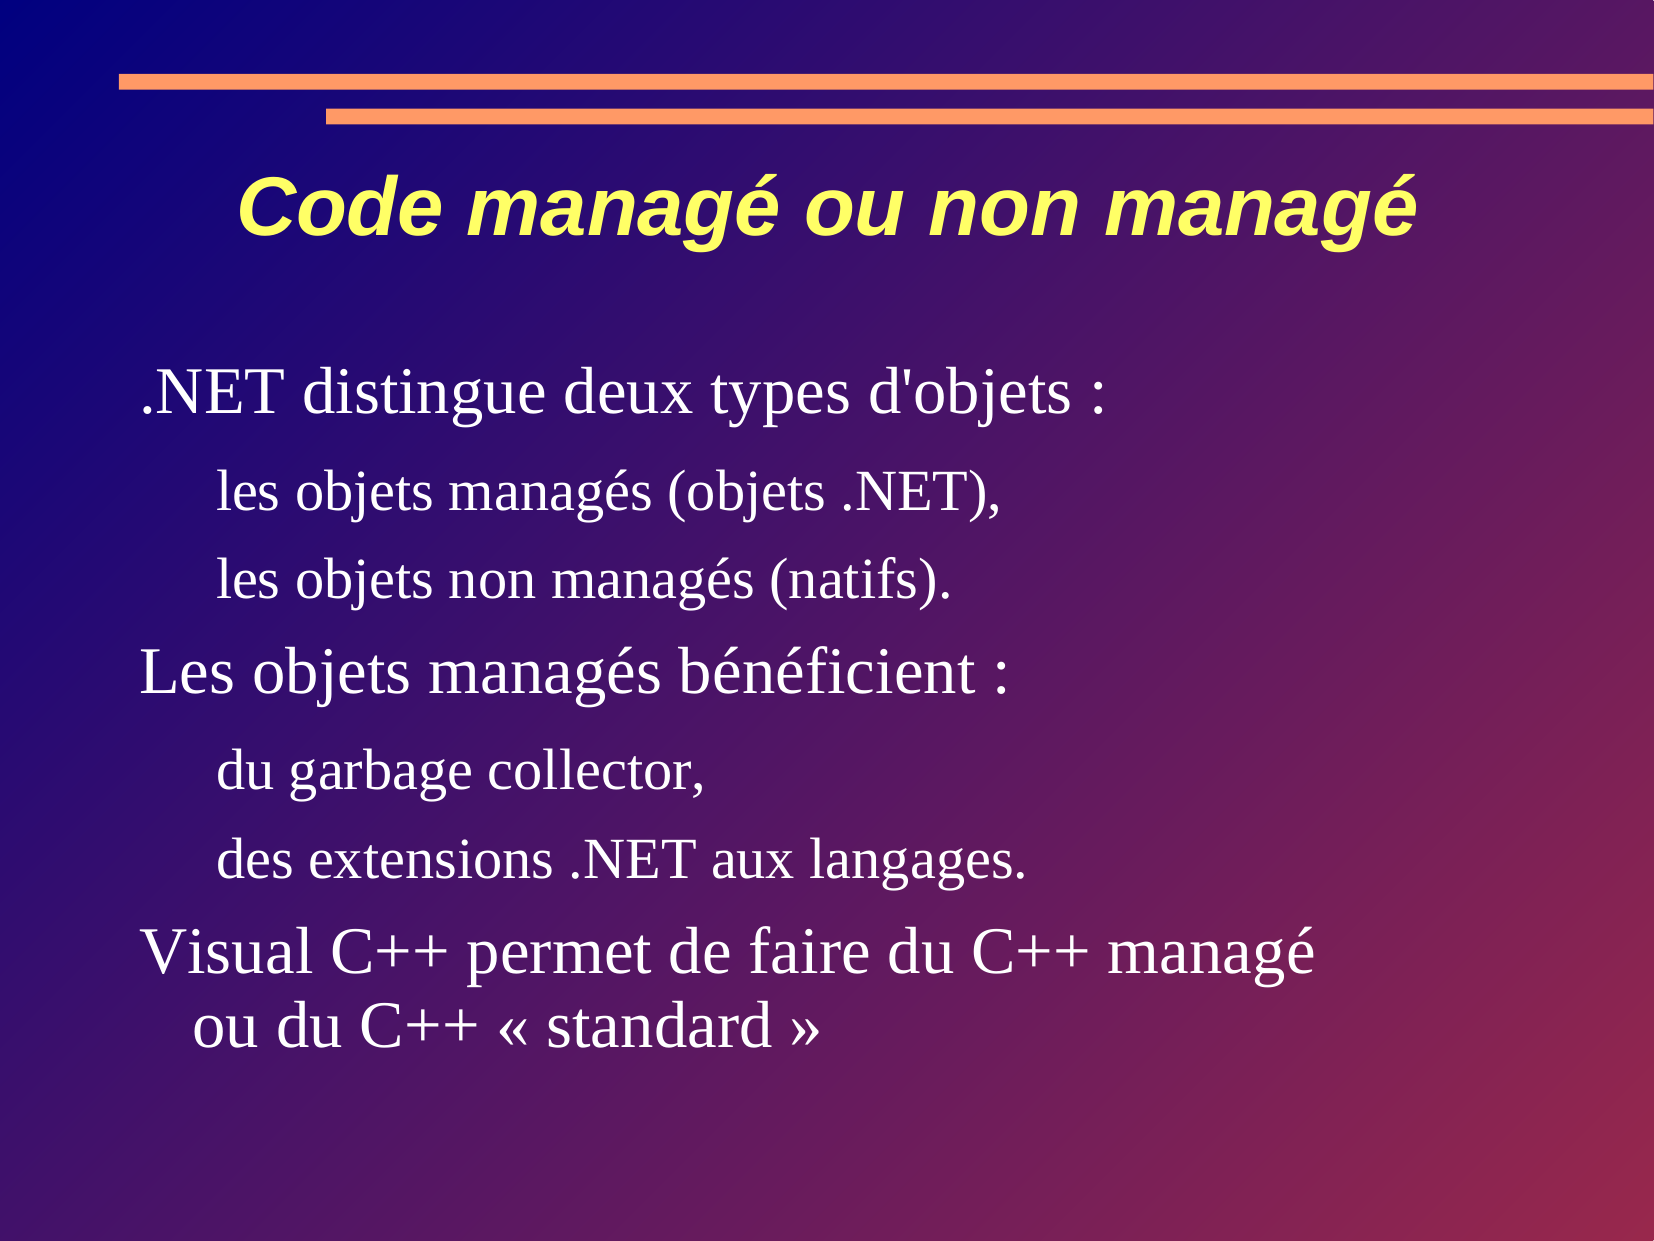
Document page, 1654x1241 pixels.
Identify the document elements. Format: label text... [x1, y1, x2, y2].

title Code managé ou non managé [121, 102, 1534, 311]
list .NET distingue deux types d'objets : les objets managés (objets .NET), les objets non managés (natifs). Les objets managés bénéficient : du garbage collector, des extensions .NET aux langages. Visual C++ permet de faire du C++ managé ou du C++ « standard » [121, 354, 1534, 1077]
